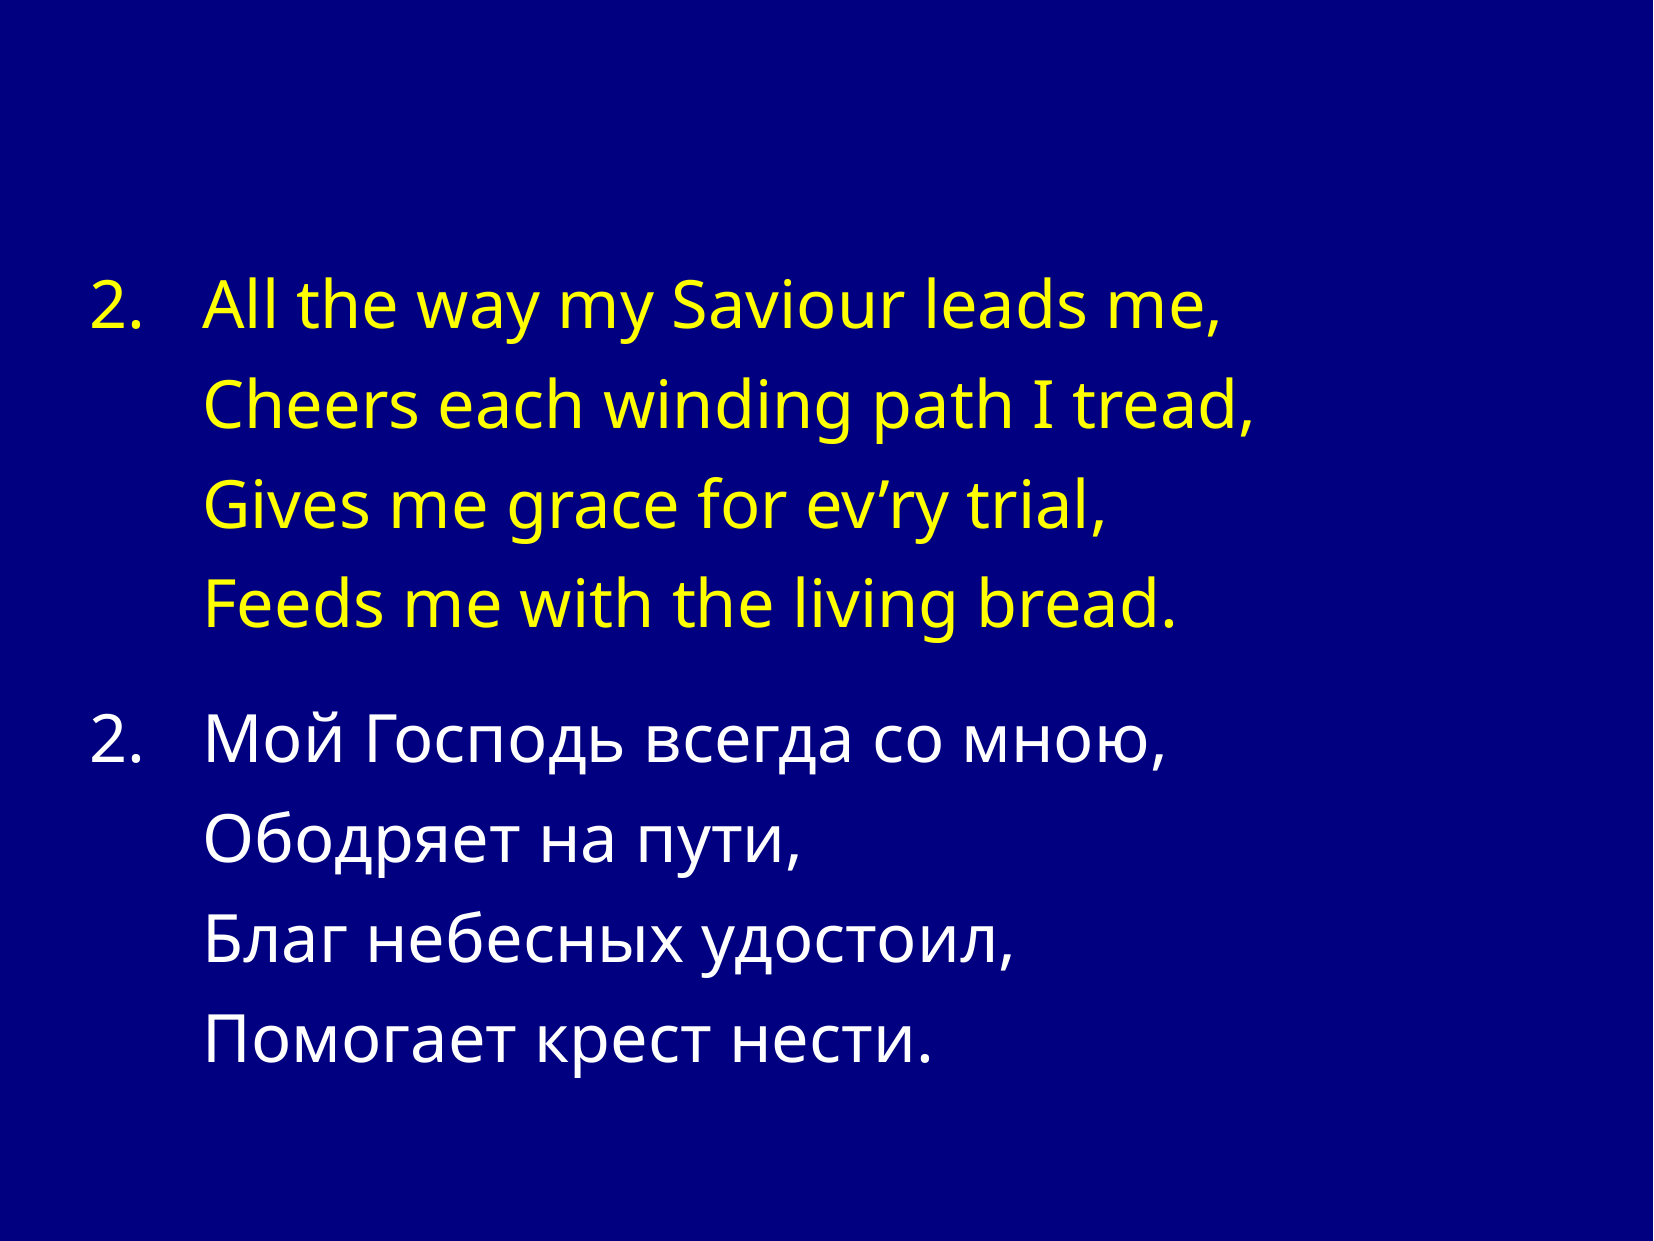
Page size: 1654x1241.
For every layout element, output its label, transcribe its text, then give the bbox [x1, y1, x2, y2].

text_box 2. Мой Господь всегда со мною, Ободряет на пути, Благ небесных удостоил, Помогает крест нести. [75, 675, 1576, 1163]
text_box 2. All the way my Saviour leads me, Cheers each winding path I tread, Gives me grace for ev’ry trial, Feeds me with the living bread. [75, 150, 1576, 638]
